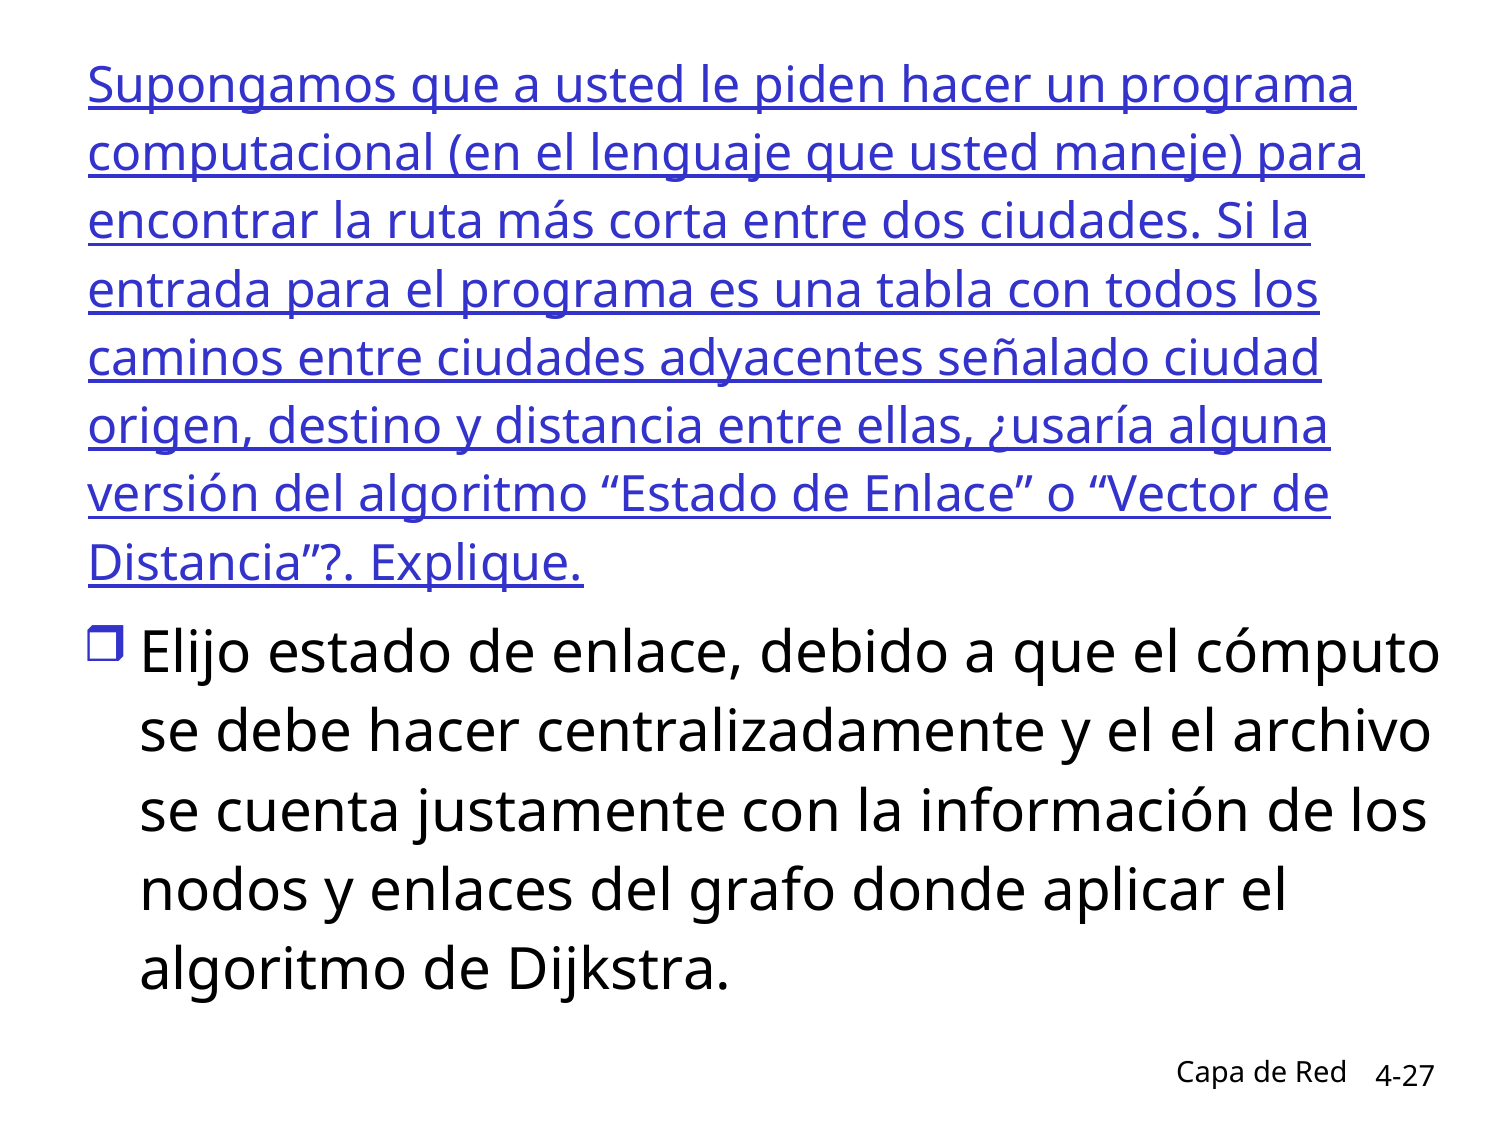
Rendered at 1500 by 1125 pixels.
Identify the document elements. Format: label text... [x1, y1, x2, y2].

title Supongamos que a usted le piden hacer un programa computacional (en el lenguaje que usted maneje) para encontrar la ruta más corta entre dos ciudades. Si la entrada para el programa es una tabla con todos los caminos entre ciudades adyacentes señalado ciudad origen, destino y distancia entre ellas, ¿usaría alguna versión del algoritmo “Estado de Enlace” o “Vector de Distancia”?. Explique. [87, 52, 1450, 592]
list Elijo estado de enlace, debido a que el cómputo se debe hacer centralizadamente y el el archivo se cuenta justamente con la información de los nodos y enlaces del grafo donde aplicar el algoritmo de Dijkstra. [83, 610, 1459, 990]
